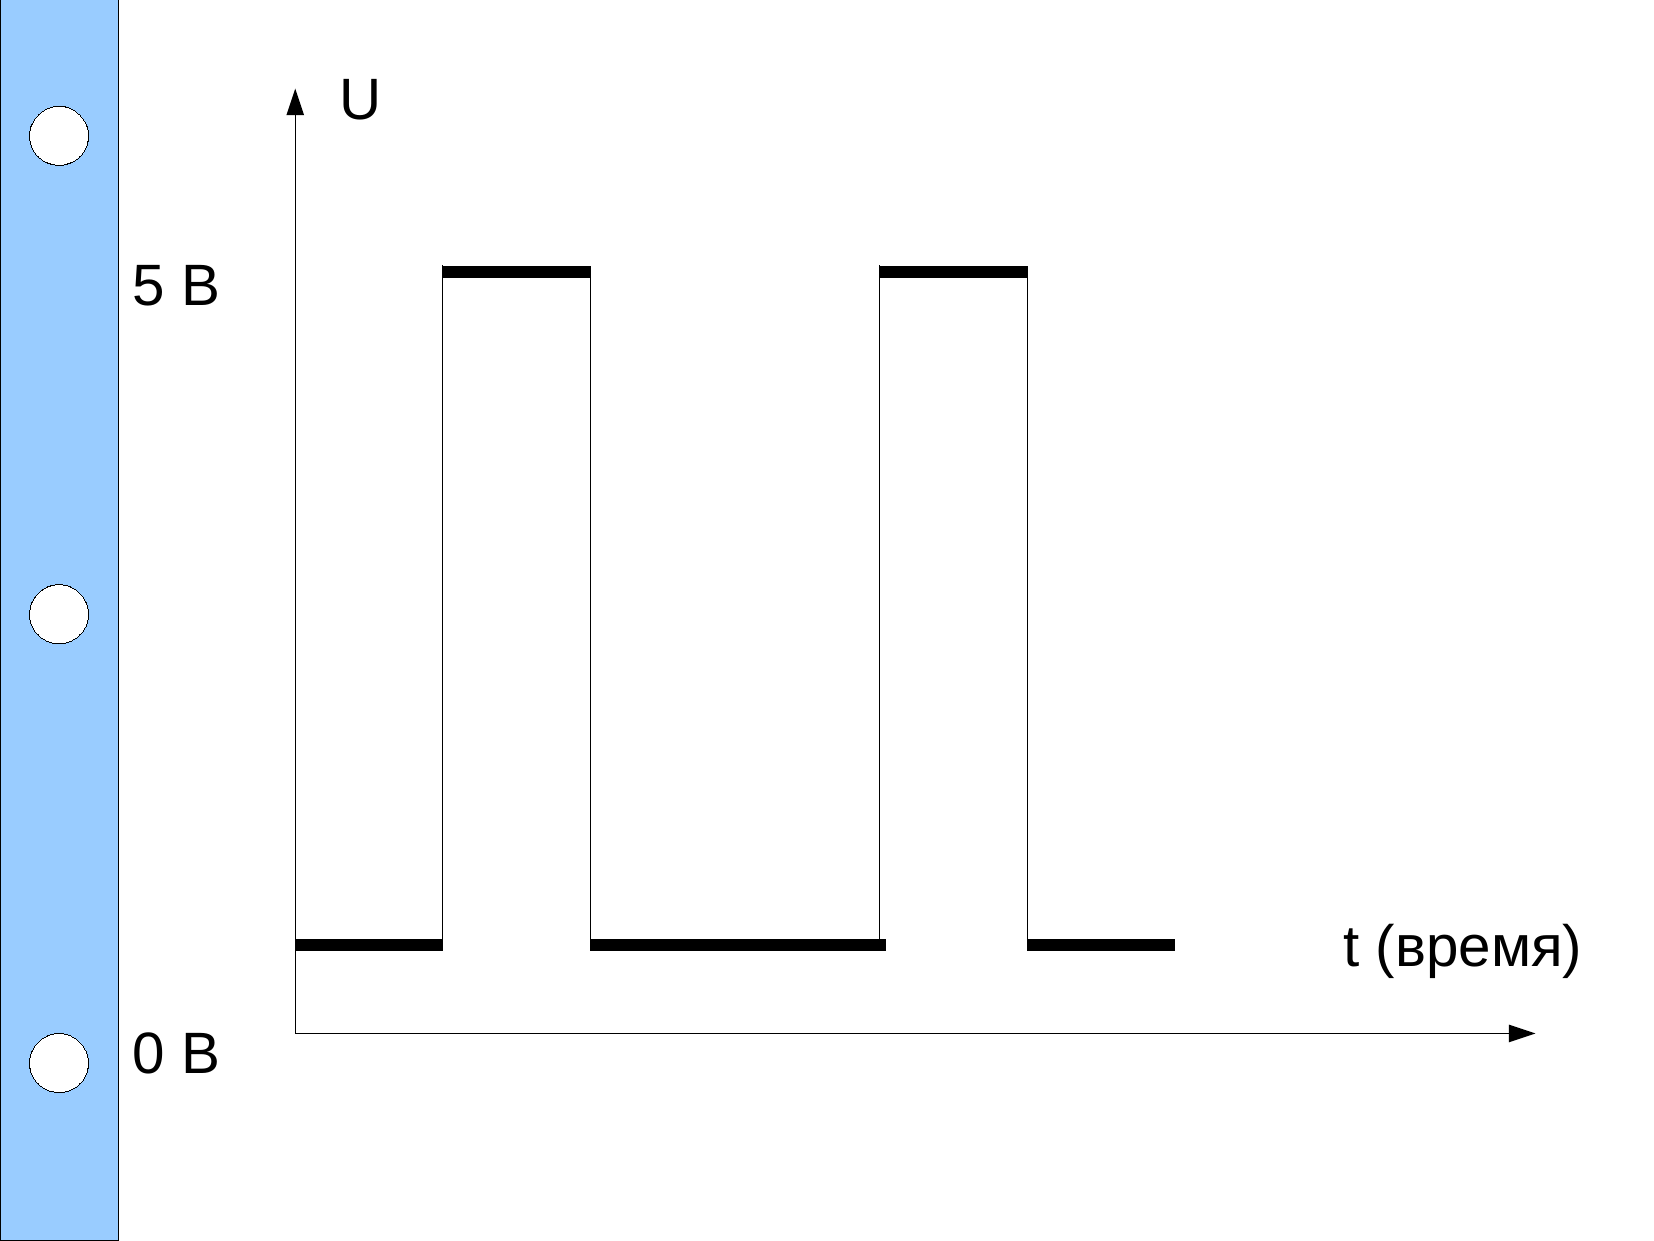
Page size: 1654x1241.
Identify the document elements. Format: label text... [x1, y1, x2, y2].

text_box 5 В [118, 245, 266, 325]
text_box [0, 0, 119, 1241]
text_box 0 В [118, 1012, 266, 1093]
text_box U [324, 59, 473, 139]
text_box t (время) [1328, 906, 1654, 987]
